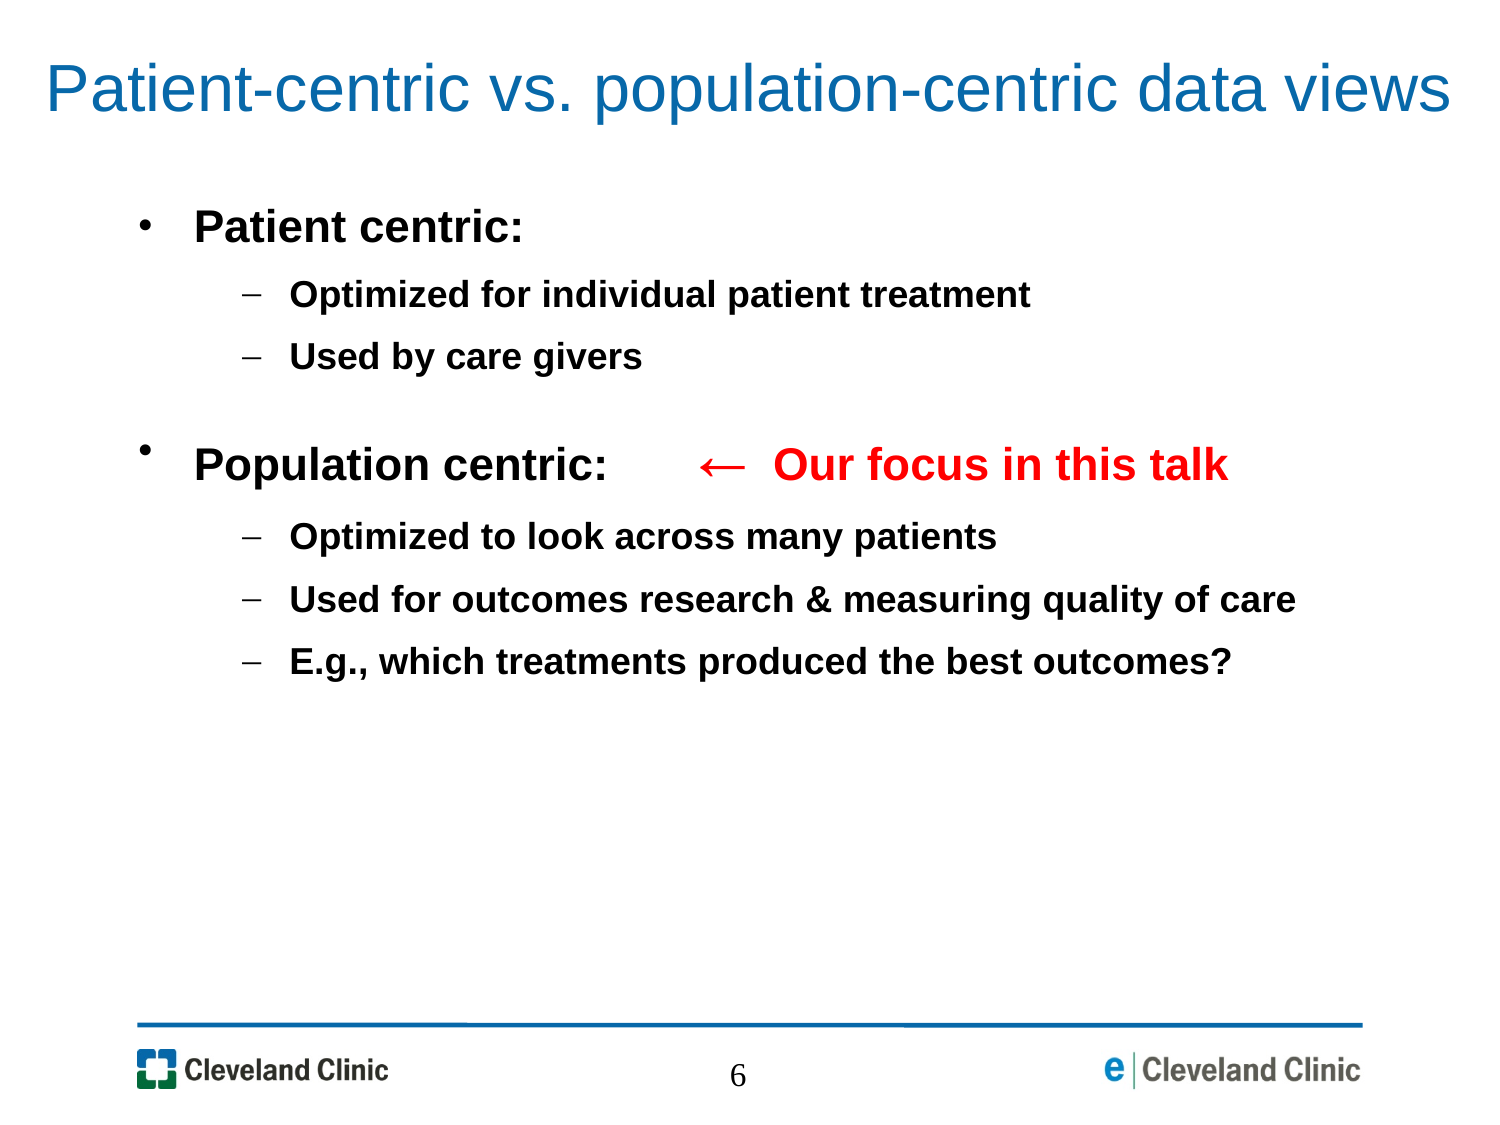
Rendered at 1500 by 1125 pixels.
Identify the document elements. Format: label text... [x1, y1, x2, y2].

list Patient centric: Optimized for individual patient treatment Used by care givers Population centric: ← Our focus in this talk Optimized to look across many patients Used for outcomes research & measuring quality of care E.g., which treatments produced the best outcomes? [115, 179, 1387, 1005]
title Patient-centric vs. population-centric data views [0, 6, 1500, 149]
picture [1101, 1049, 1365, 1092]
picture [137, 1049, 388, 1089]
